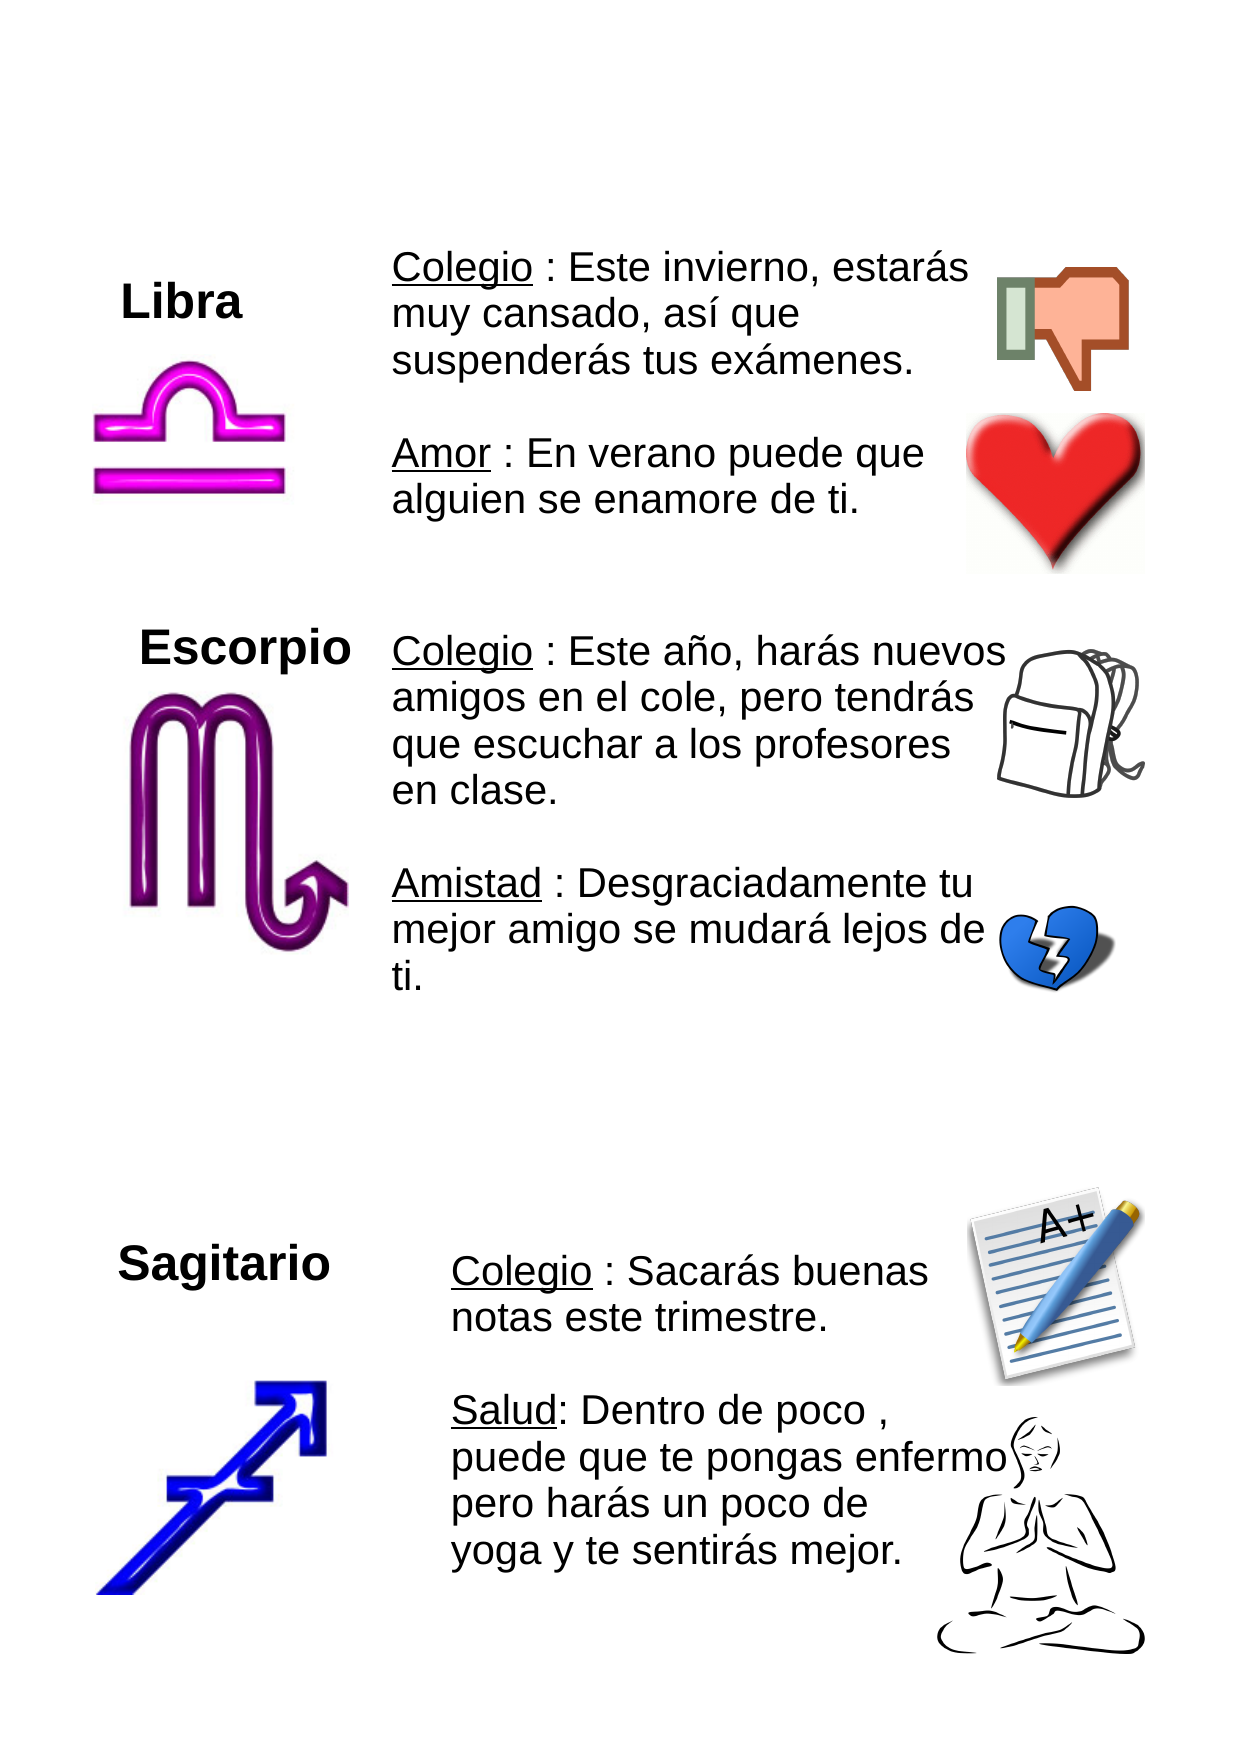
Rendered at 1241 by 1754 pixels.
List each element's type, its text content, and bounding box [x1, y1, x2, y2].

picture [997, 649, 1145, 798]
picture [967, 1181, 1145, 1386]
picture [966, 413, 1145, 574]
text_box Colegio : Este año, harás nuevos amigos en el cole, pero tendrás que escuchar a los profesores en clase. Amistad : Desgraciadamente tu mejor amigo se mudará lejos de ti. [376, 620, 1027, 1011]
text_box Libra [105, 265, 272, 338]
picture [70, 354, 318, 541]
picture [111, 679, 349, 961]
text_box Colegio : Sacarás buenas notas este trimestre. Salud: Dentro de poco , puede que te pongas enfermo pero harás un poco de yoga y te sentirás mejor. [436, 1240, 1027, 1583]
text_box Escorpio [123, 611, 396, 684]
picture [997, 885, 1116, 1004]
picture [95, 1356, 377, 1595]
picture [937, 1417, 1145, 1654]
text_box Colegio : Este invierno, estarás muy cansado, así que suspenderás tus exámenes. Amor : En verano puede que alguien se enamore de ti. [376, 236, 1027, 532]
picture [997, 236, 1138, 391]
text_box Sagitario [102, 1227, 361, 1300]
